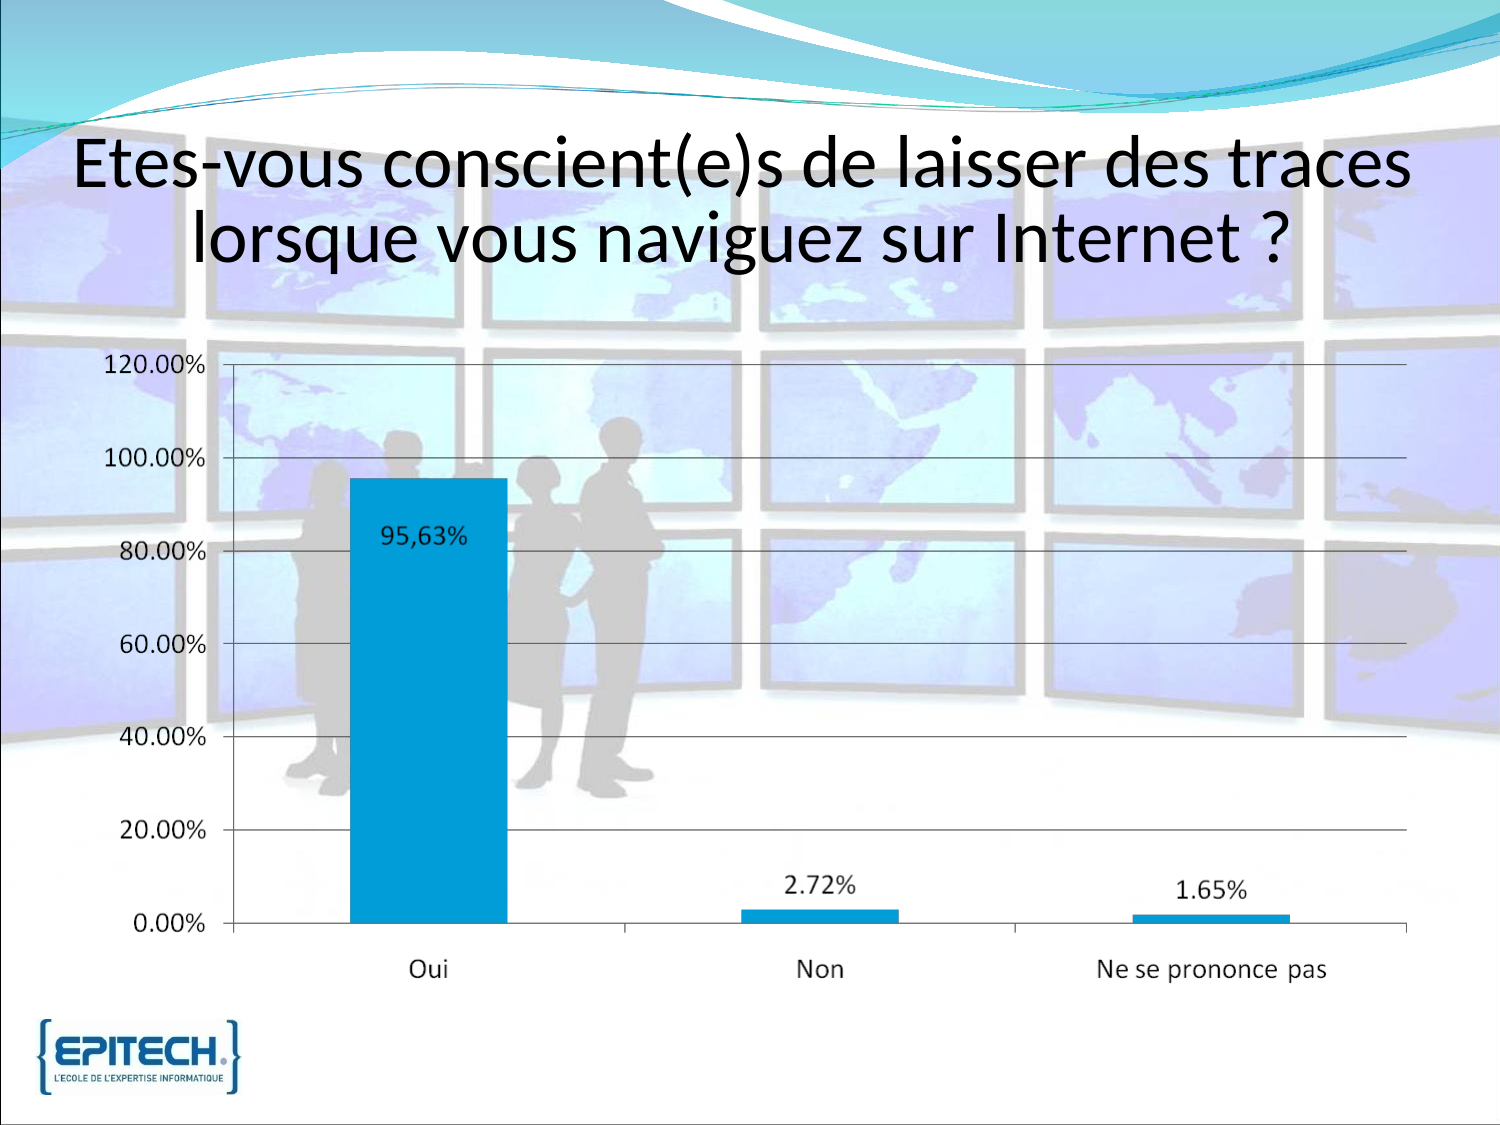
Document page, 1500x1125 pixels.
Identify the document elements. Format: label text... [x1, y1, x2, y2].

picture [0, 0, 1500, 1125]
title Etes-vous conscient(e)s de laisser des traces lorsque vous naviguez sur Internet ? [67, 0, 1418, 282]
